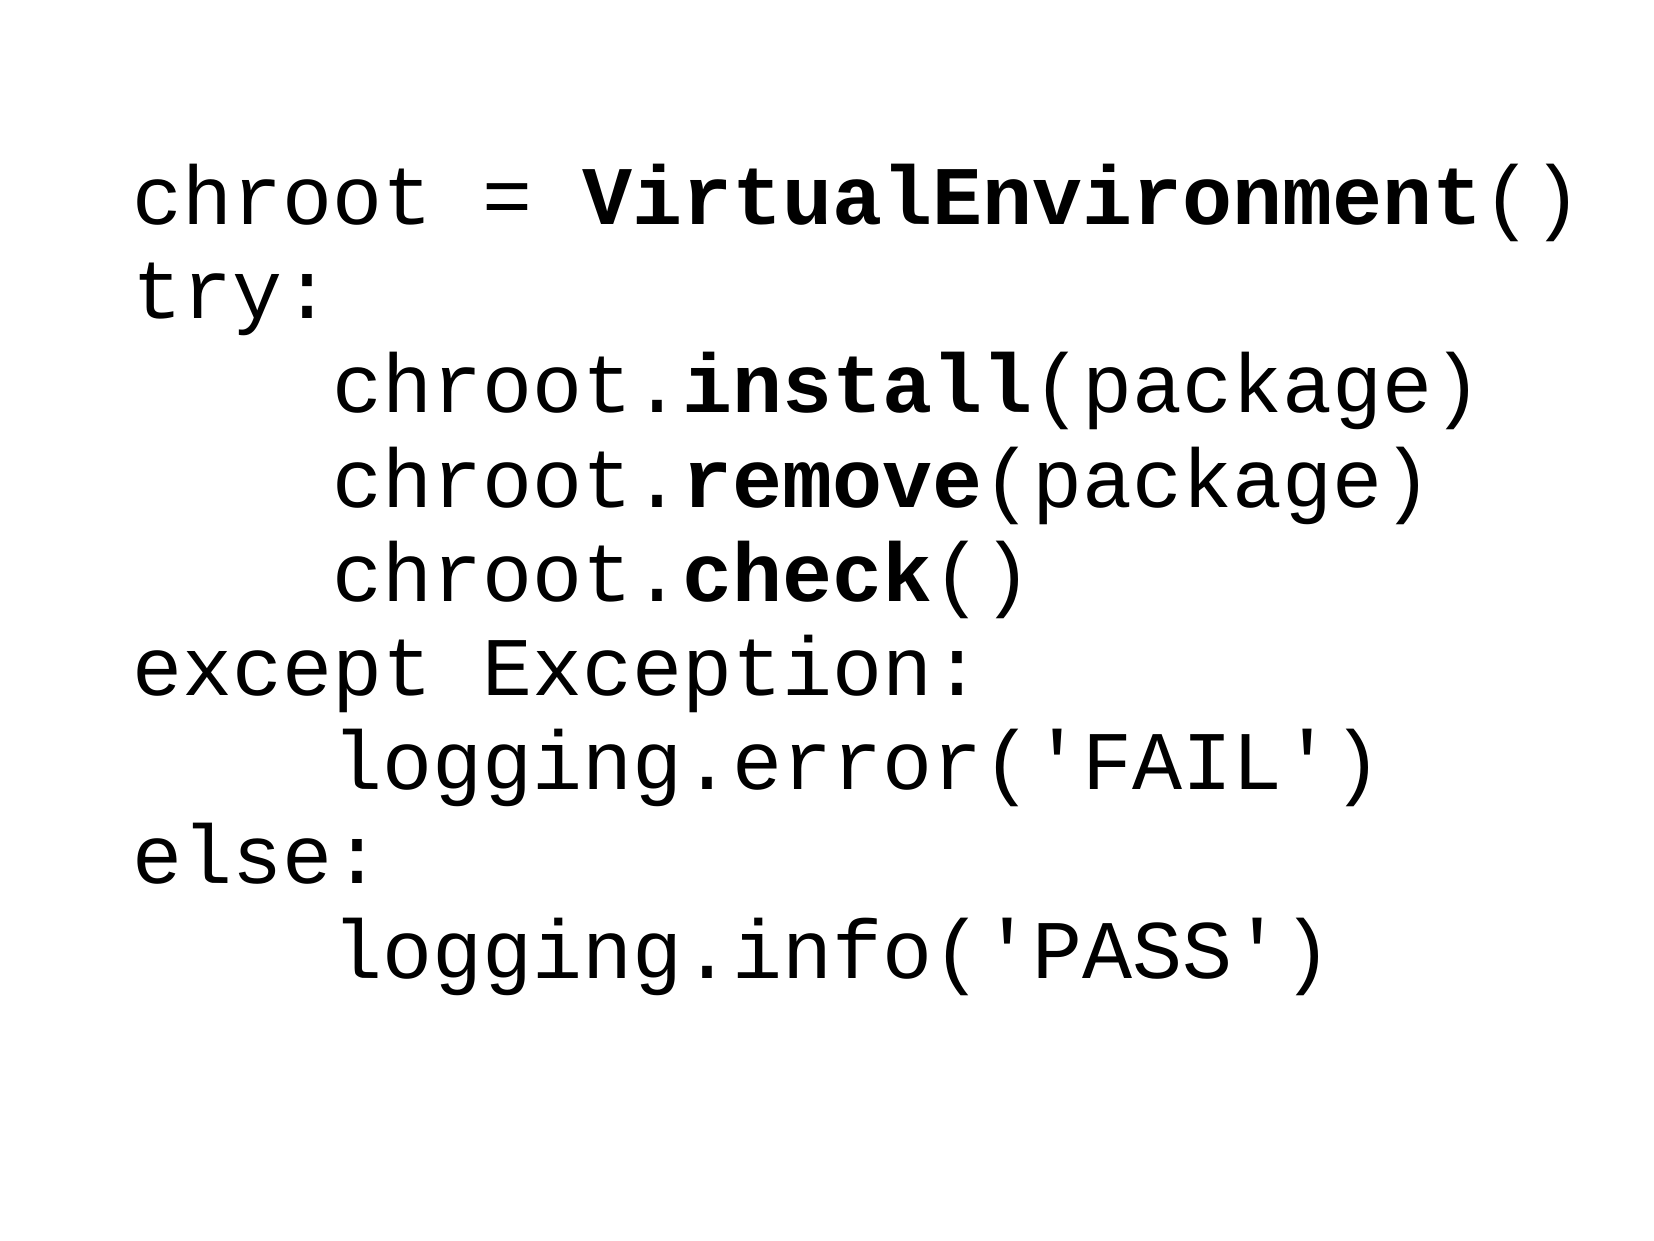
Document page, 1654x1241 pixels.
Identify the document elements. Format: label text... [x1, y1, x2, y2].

text_box chroot = VirtualEnvironment() try: chroot.install(package) chroot.remove(package) chroot.check() except Exception: logging.error('FAIL') else: logging.info('PASS') [118, 147, 1598, 1011]
